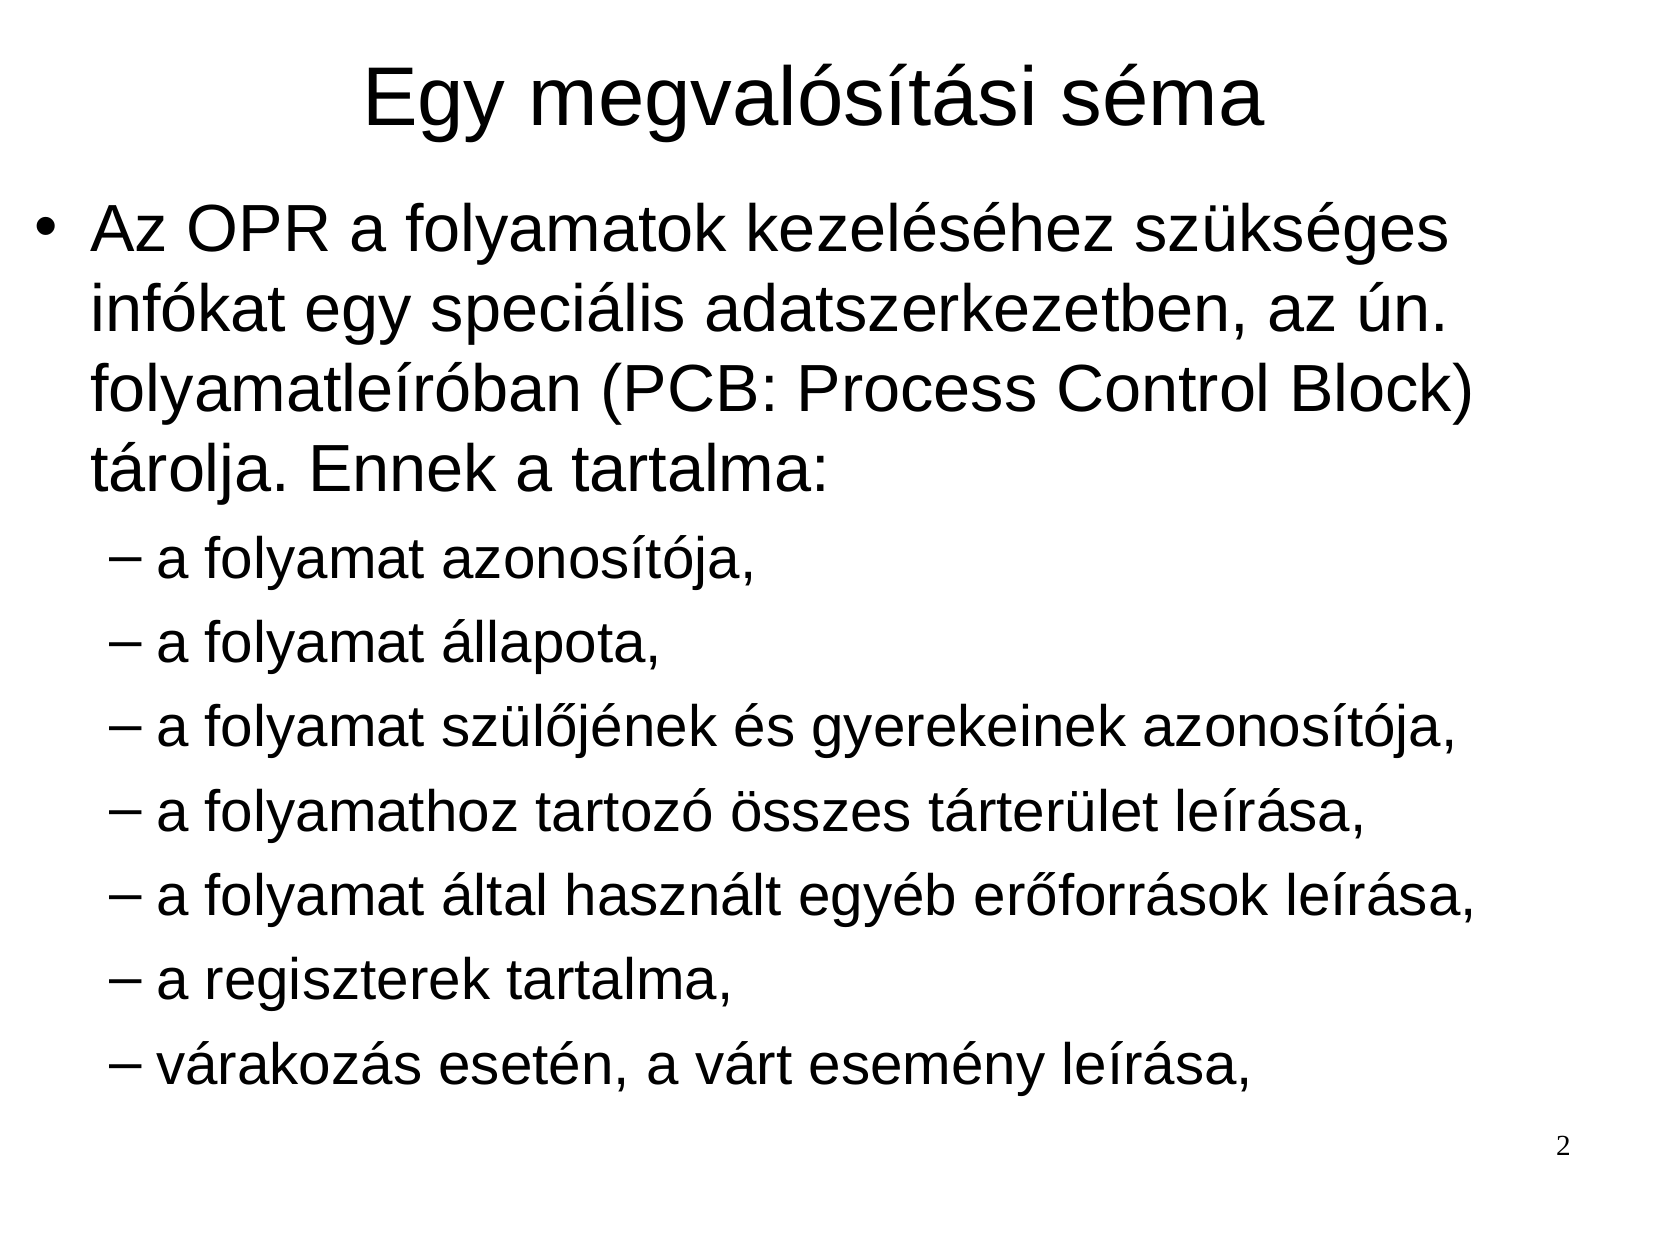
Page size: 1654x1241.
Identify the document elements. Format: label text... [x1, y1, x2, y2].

list Az OPR a folyamatok kezeléséhez szükséges infókat egy speciális adatszerkezetben, az ún. folyamatleíróban (PCB: Process Control Block) tárolja. Ennek a tartalma: a folyamat azonosítója, a folyamat állapota, a folyamat szülőjének és gyerekeinek azonosítója, a folyamathoz tartozó összes tárterület leírása, a folyamat által használt egyéb erőforrások leírása, a regiszterek tartalma, várakozás esetén, a várt esemény leírása, [19, 177, 1654, 1220]
title Egy megvalósítási séma [136, 20, 1491, 165]
